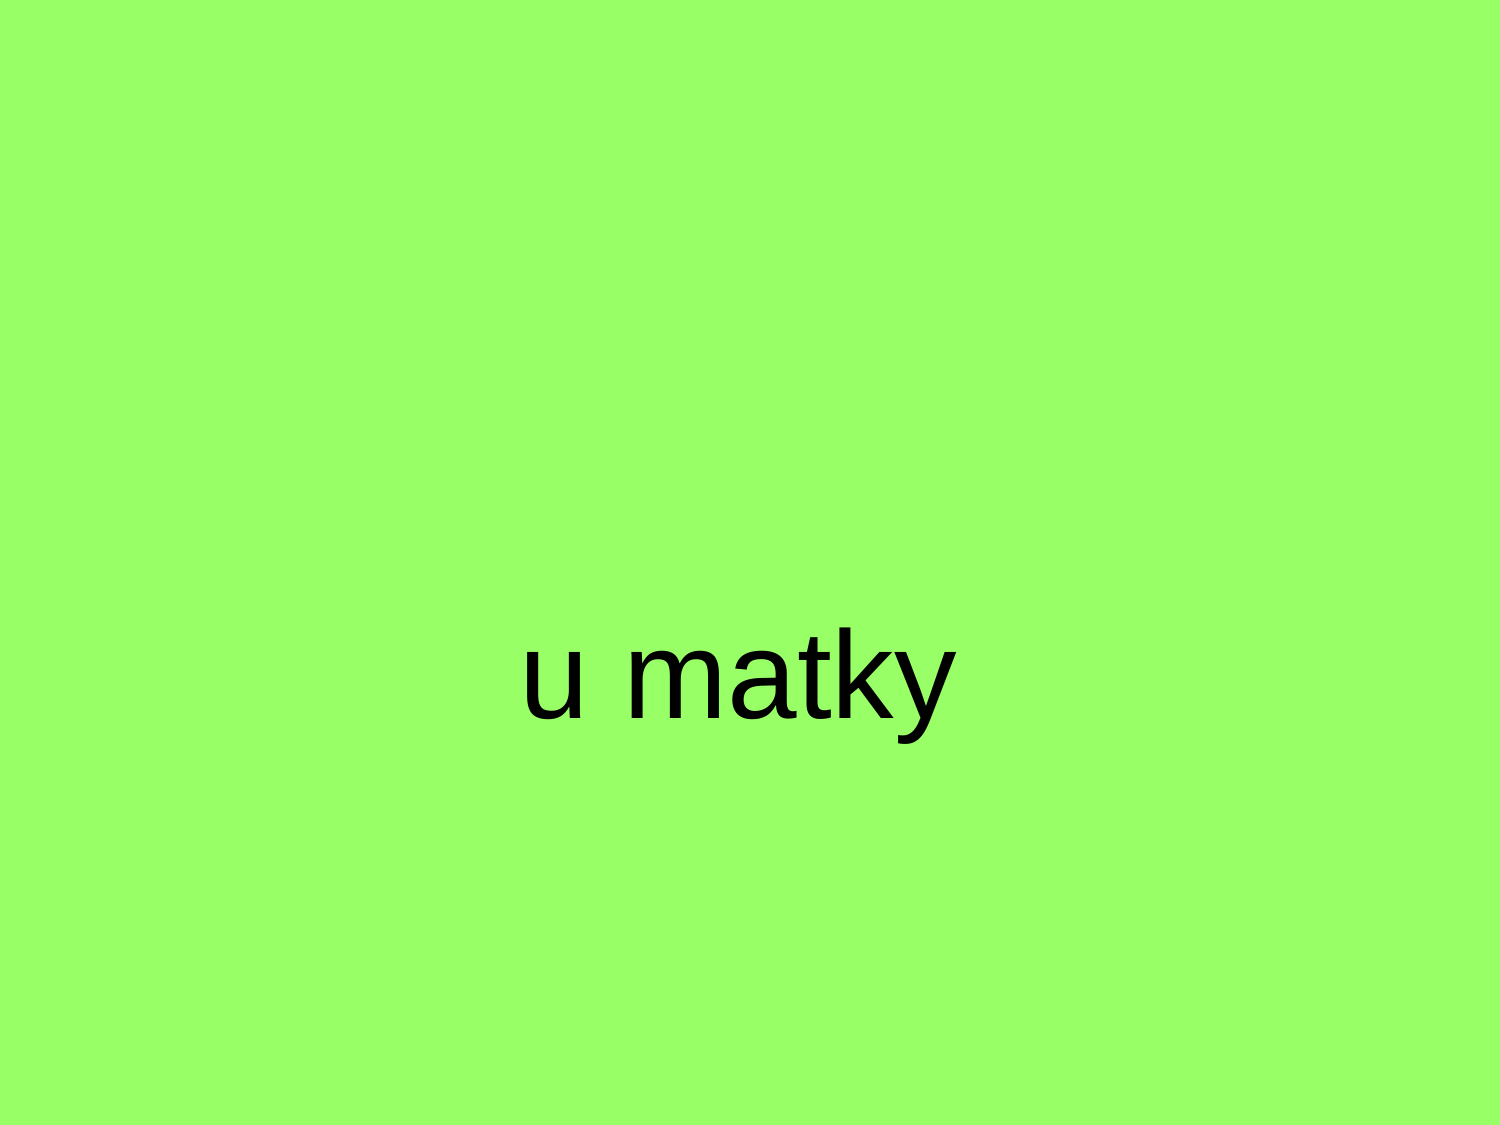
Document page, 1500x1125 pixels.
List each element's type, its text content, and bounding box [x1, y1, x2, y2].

subtitle u matky [76, 586, 1400, 921]
